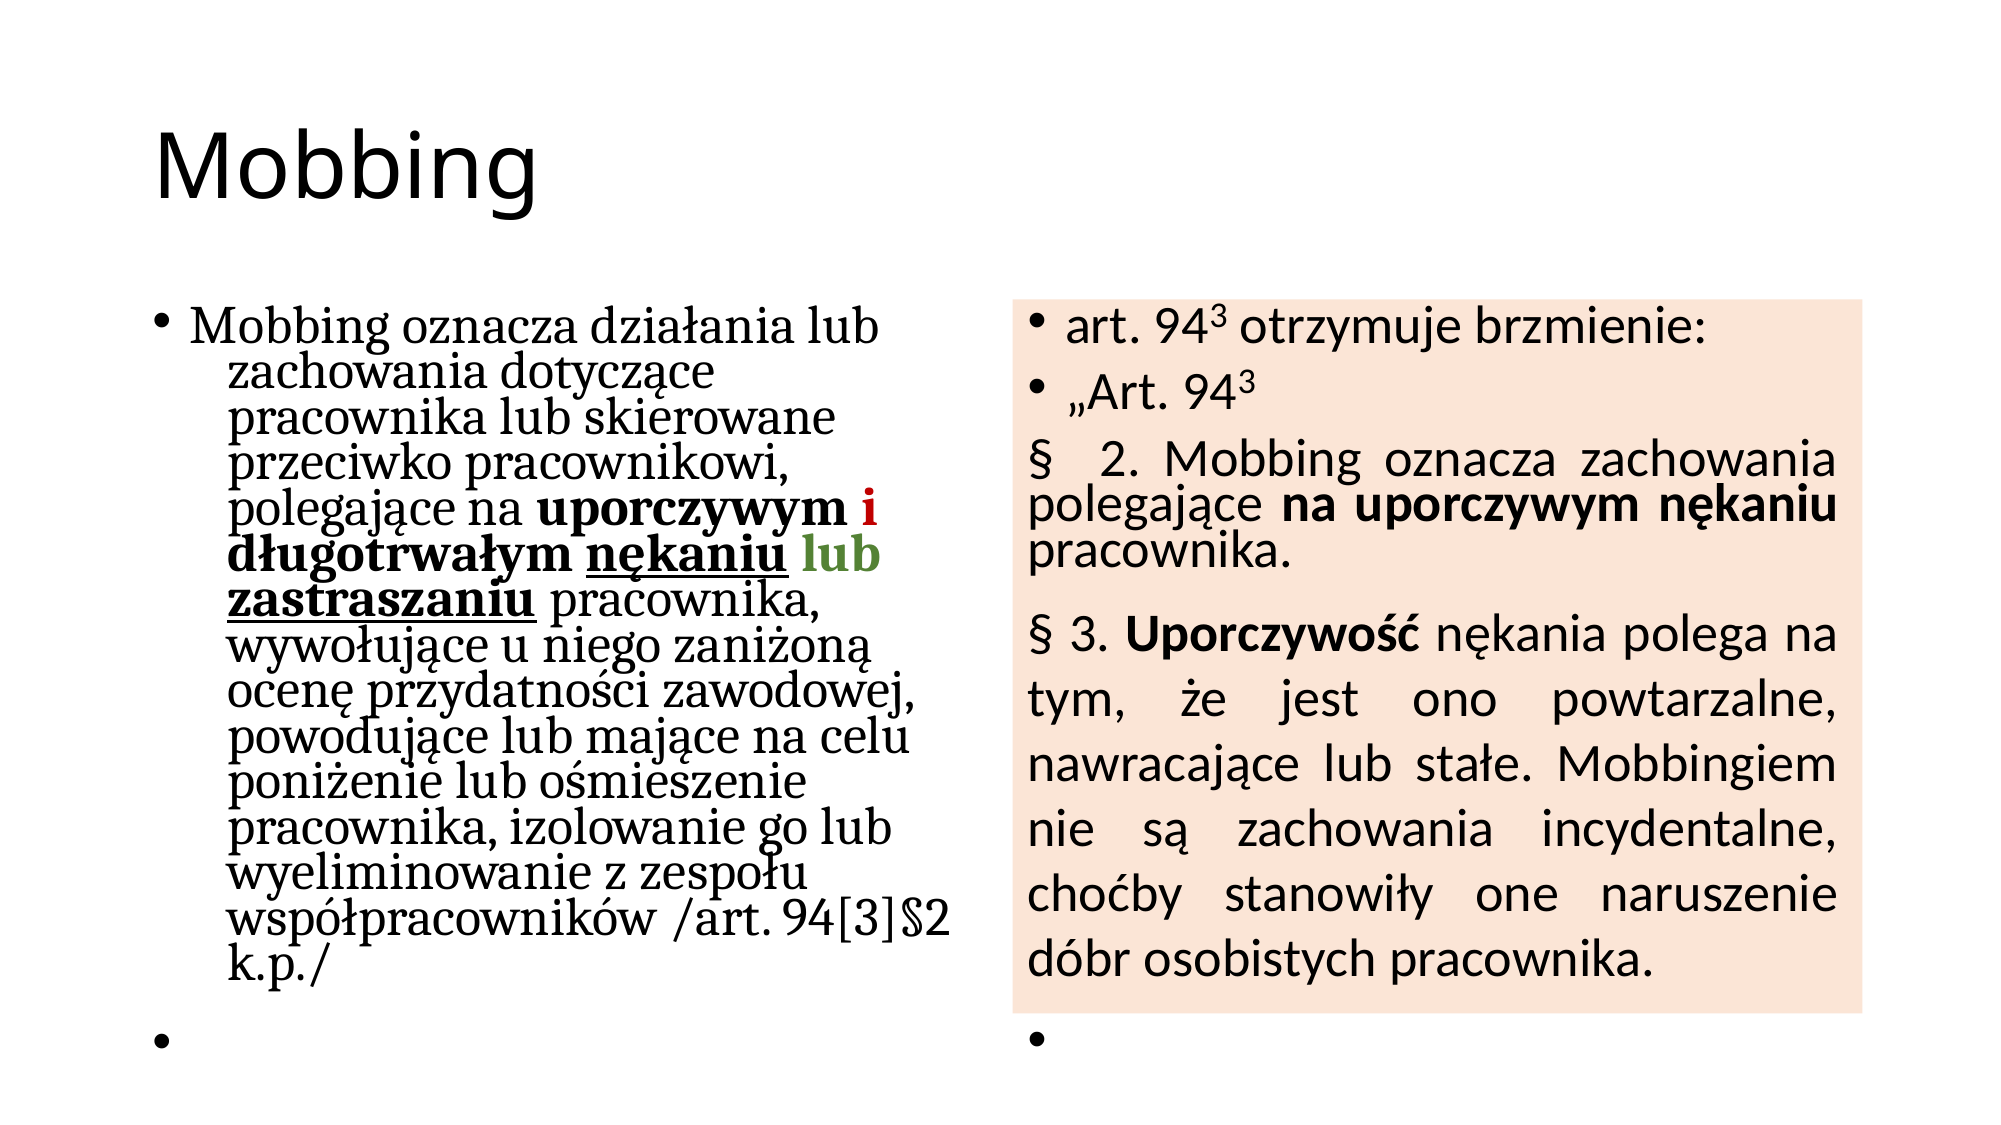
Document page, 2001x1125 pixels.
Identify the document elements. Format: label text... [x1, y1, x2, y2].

title Mobbing [137, 59, 1863, 278]
list Mobbing oznacza działania lub zachowania dotyczące pracownika lub skierowane przeciwko pracownikowi, polegające na uporczywym i długotrwałym nękaniu lub zastraszaniu pracownika, wywołujące u niego zaniżoną ocenę przydatności zawodowej, powodujące lub mające na celu poniżenie lub ośmieszenie pracownika, izolowanie go lub wyeliminowanie z zespołu współpracowników /art. 94[3]§2 k.p./ [137, 299, 988, 1014]
list art. 943 otrzymuje brzmienie: „Art. 943 § 2. Mobbing oznacza zachowania polegające na uporczywym nękaniu pracownika. § 3. Uporczywość nękania polega na tym, że jest ono powtarzalne, nawracające lub stałe. Mobbingiem nie są zachowania incydentalne, choćby stanowiły one naruszenie dóbr osobistych pracownika. [1012, 299, 1863, 1014]
